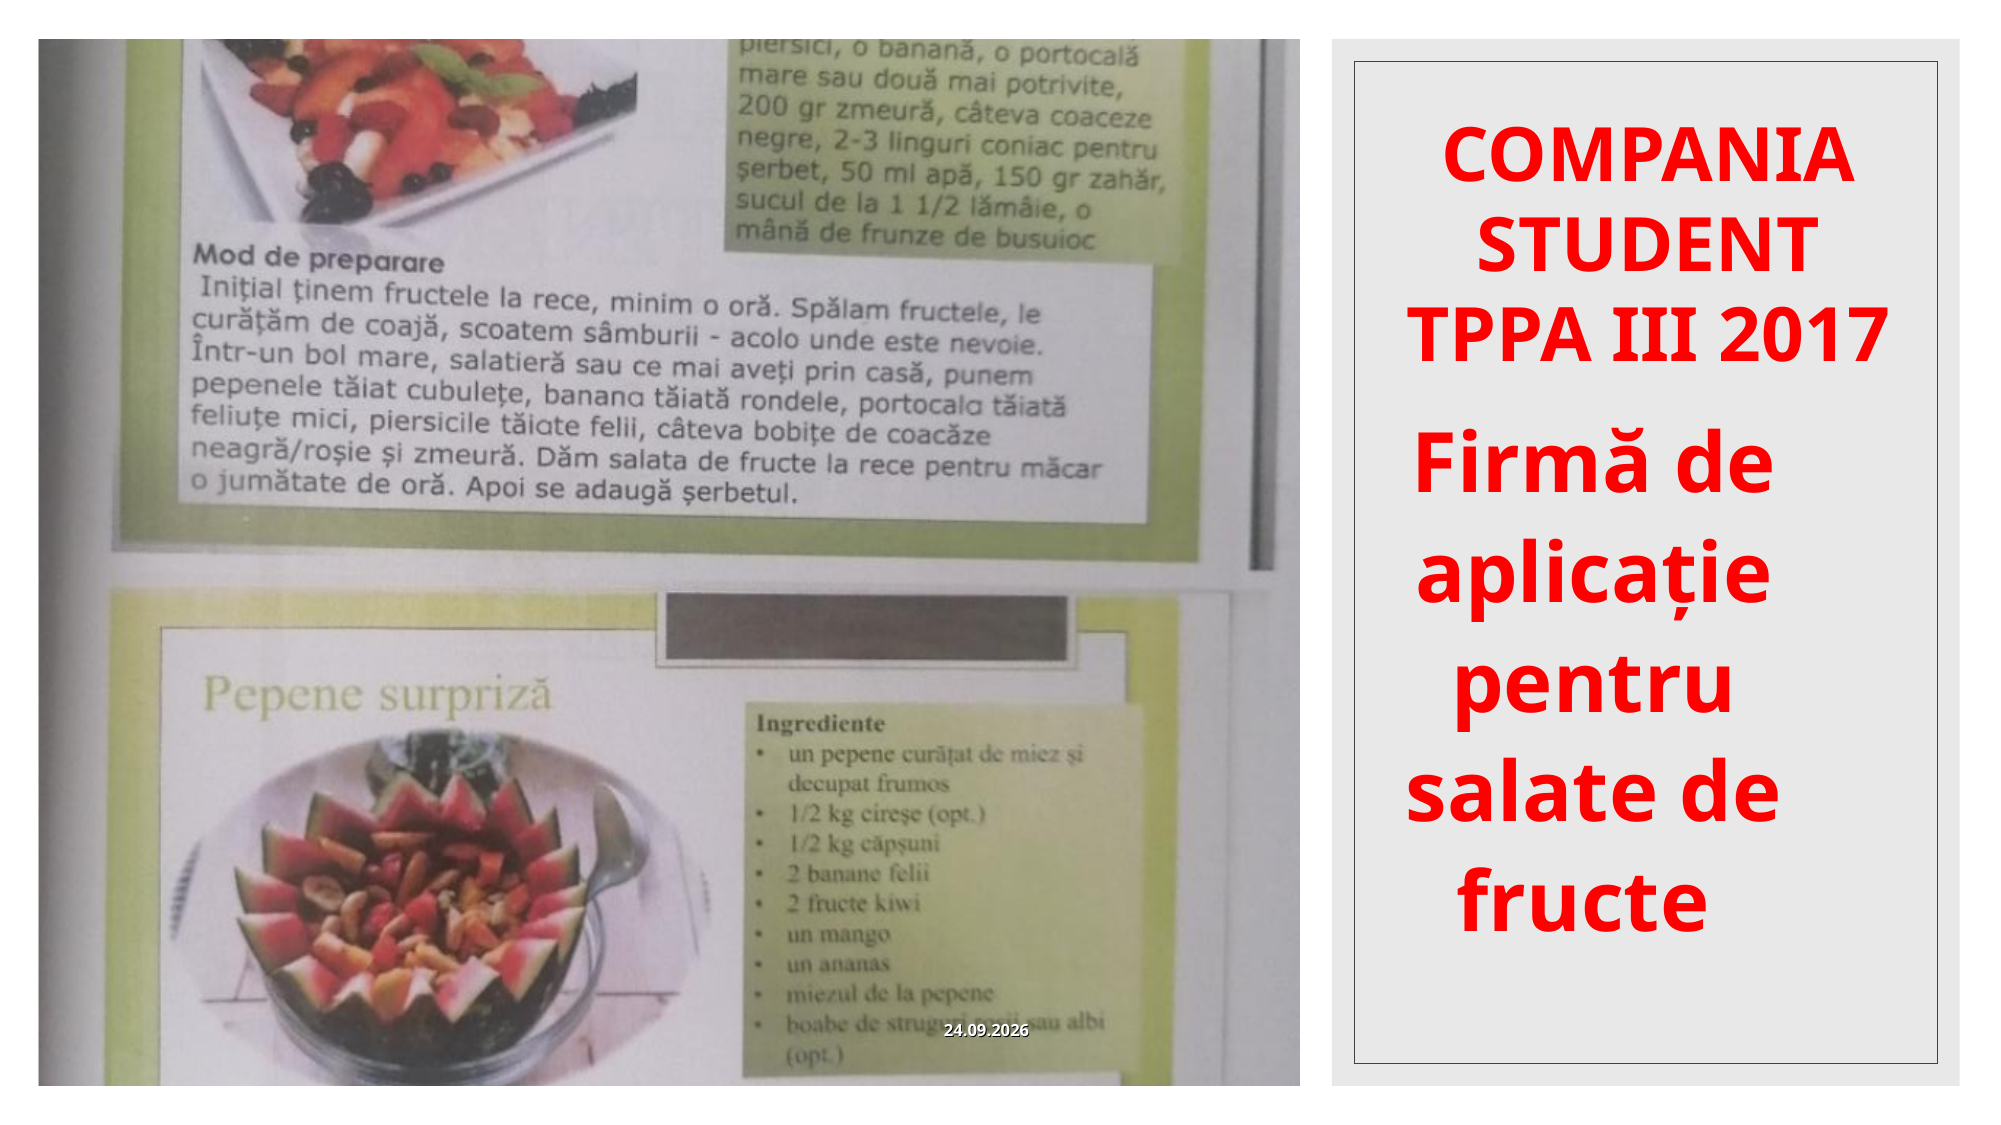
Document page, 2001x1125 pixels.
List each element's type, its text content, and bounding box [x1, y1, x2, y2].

list Firmă de aplicație pentru salate de fructe [1390, 391, 1907, 968]
title COMPANIA STUDENT TPPA III 2017 [1390, 98, 1907, 369]
text_box 19.02.2020 [928, 990, 1269, 1051]
picture [37, 39, 1300, 1086]
